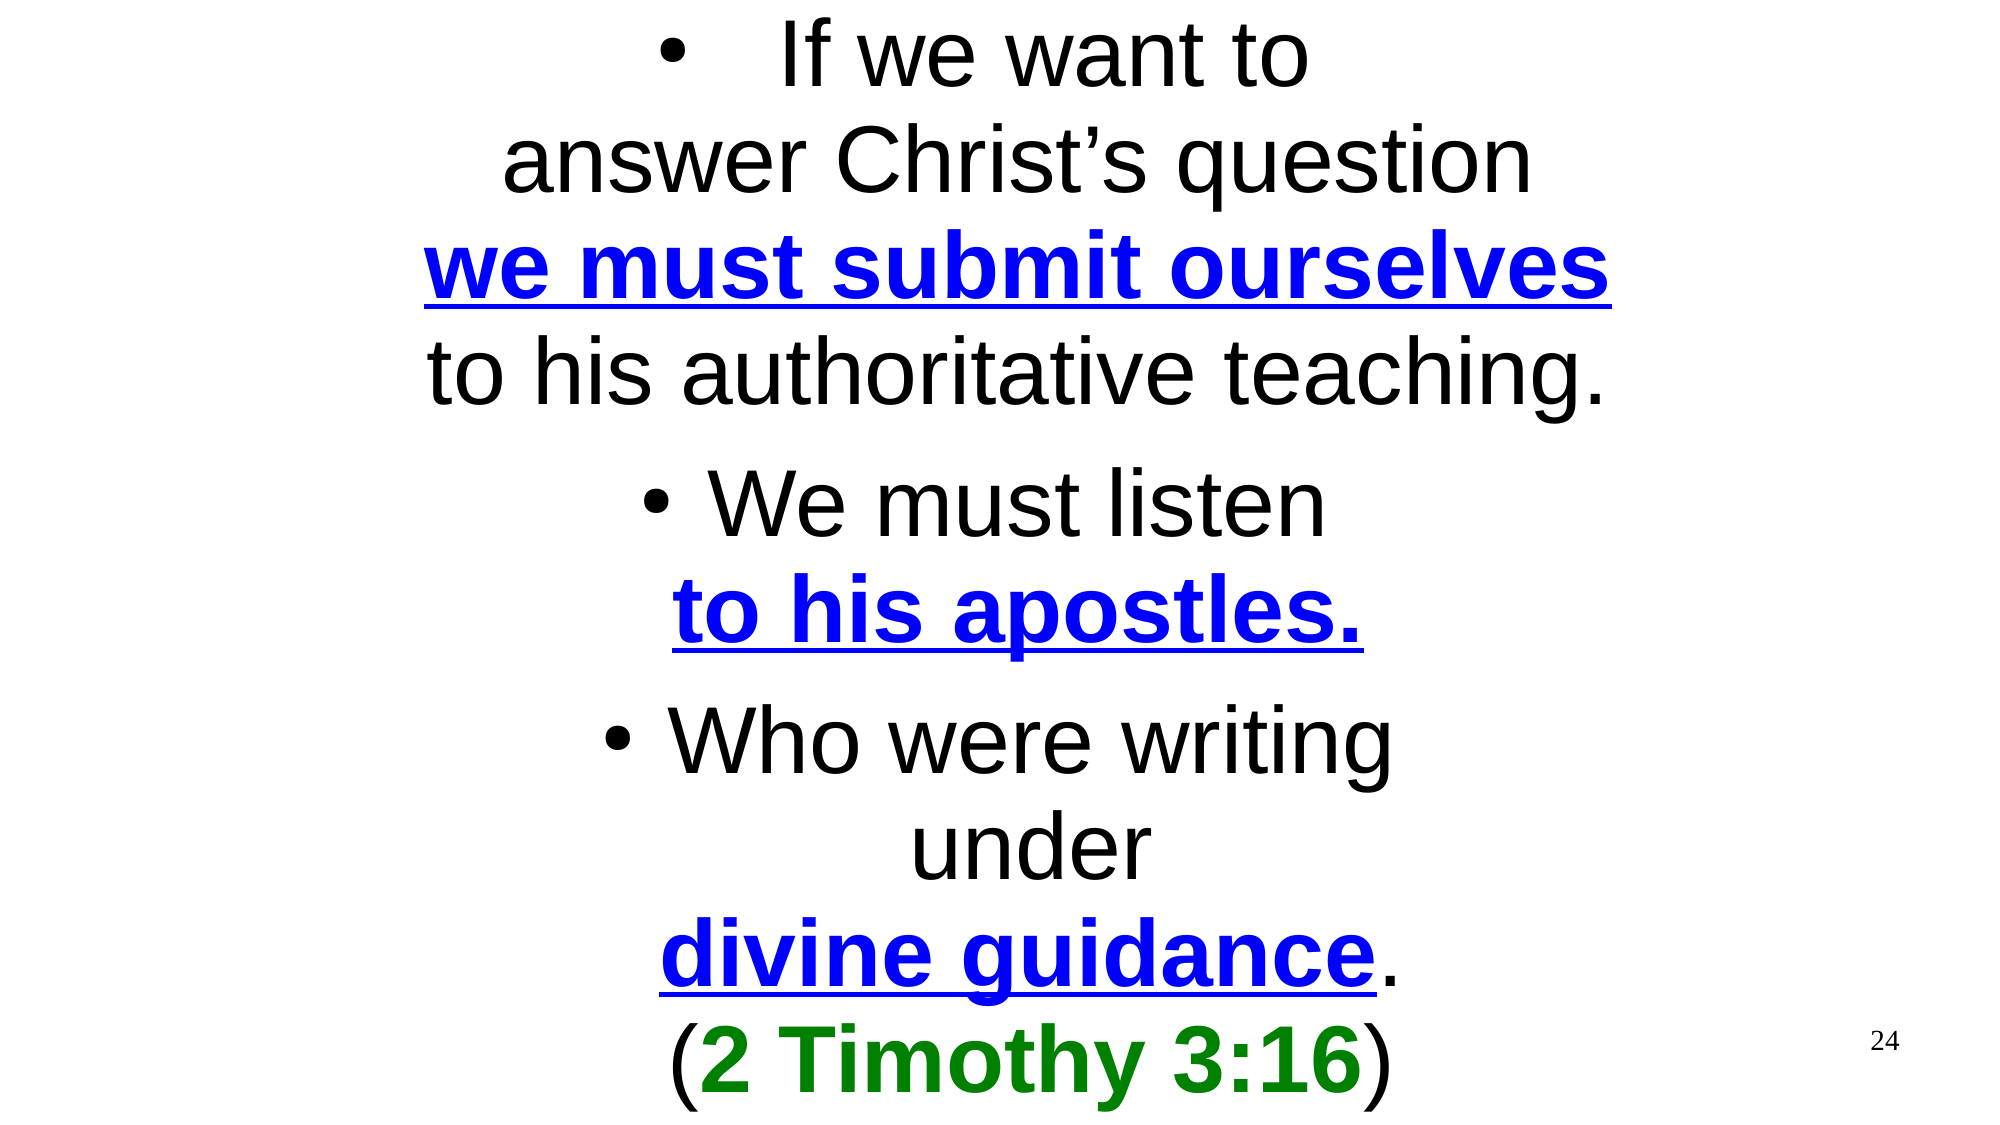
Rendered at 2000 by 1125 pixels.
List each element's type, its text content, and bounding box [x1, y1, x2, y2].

list If we want to answer Christ’s question we must submit ourselves to his authoritative teaching. We must listen to his apostles. Who were writing under divine guidance. (2 Timothy 3:16) [0, 0, 1996, 1123]
